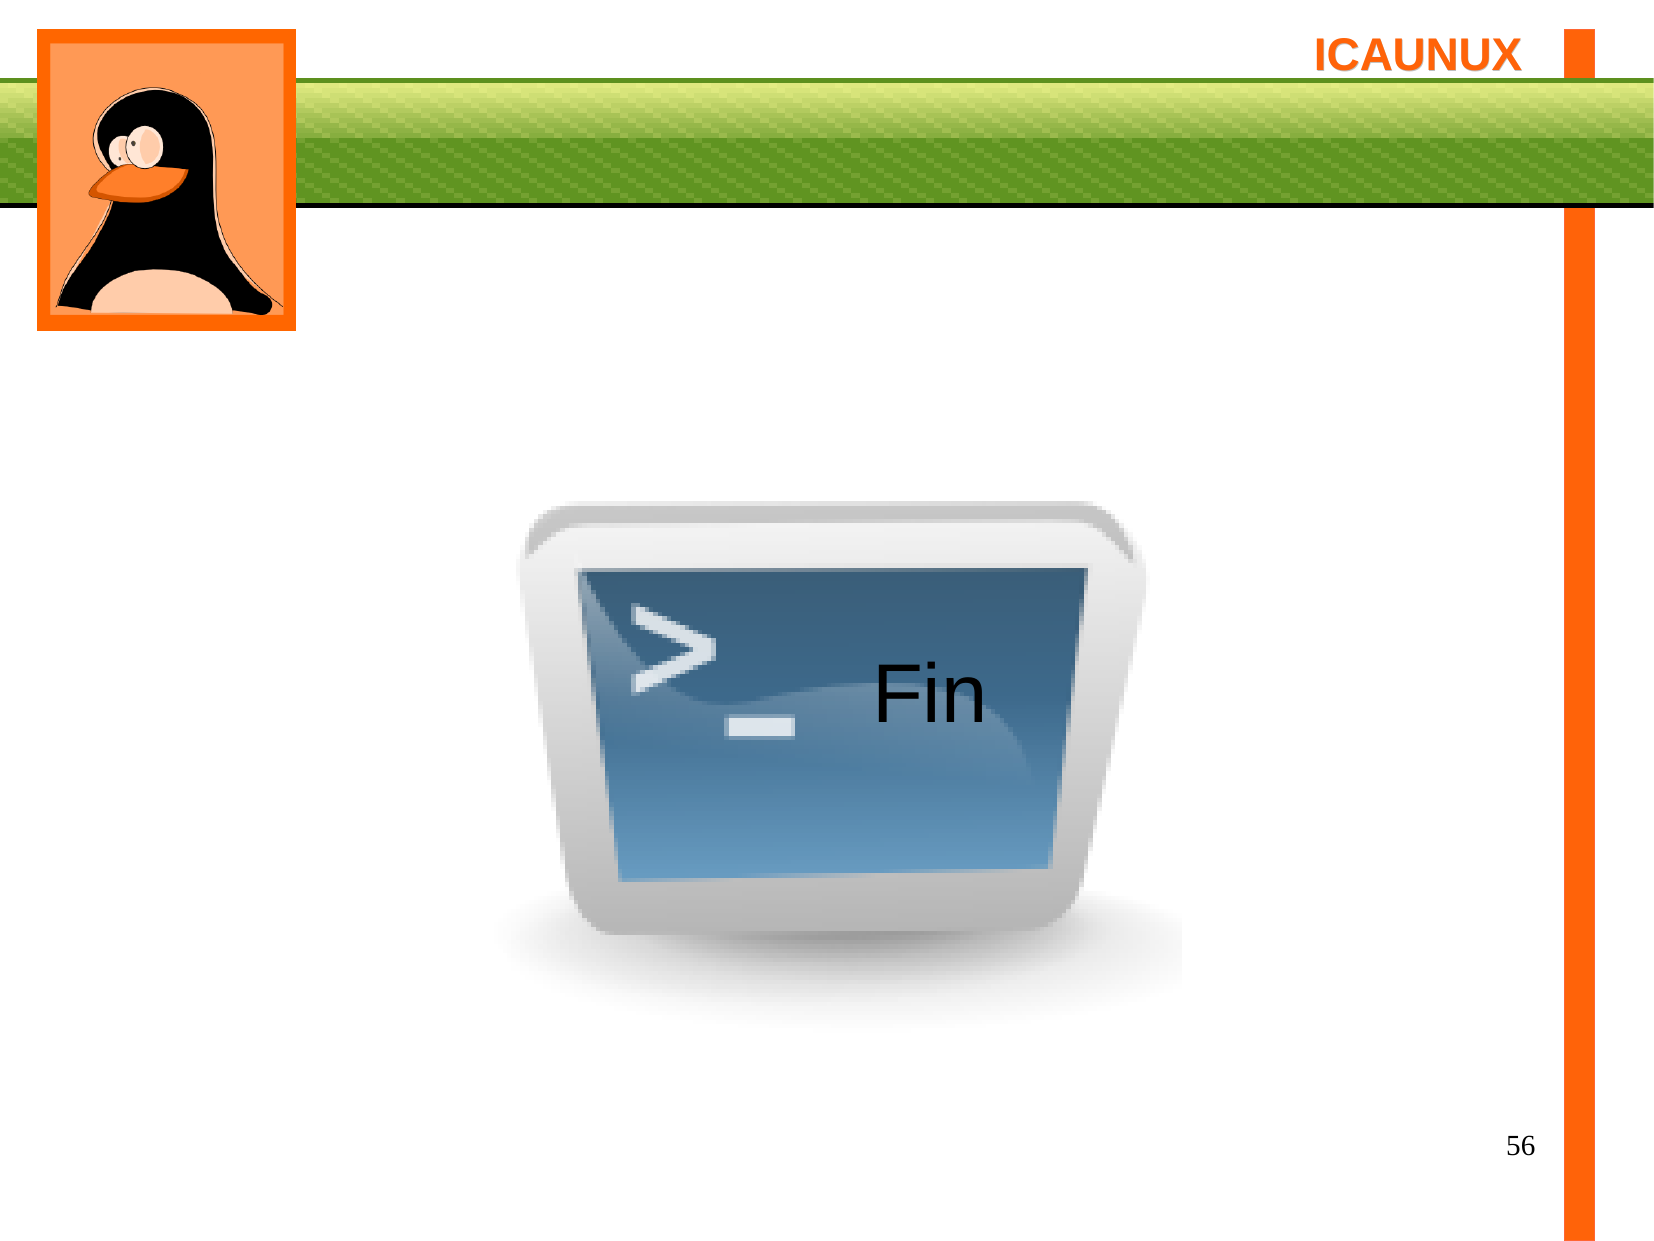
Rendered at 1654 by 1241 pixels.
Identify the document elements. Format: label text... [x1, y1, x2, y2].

picture [0, 29, 1654, 331]
picture [472, 413, 1182, 1122]
title Fin [826, 620, 1034, 769]
